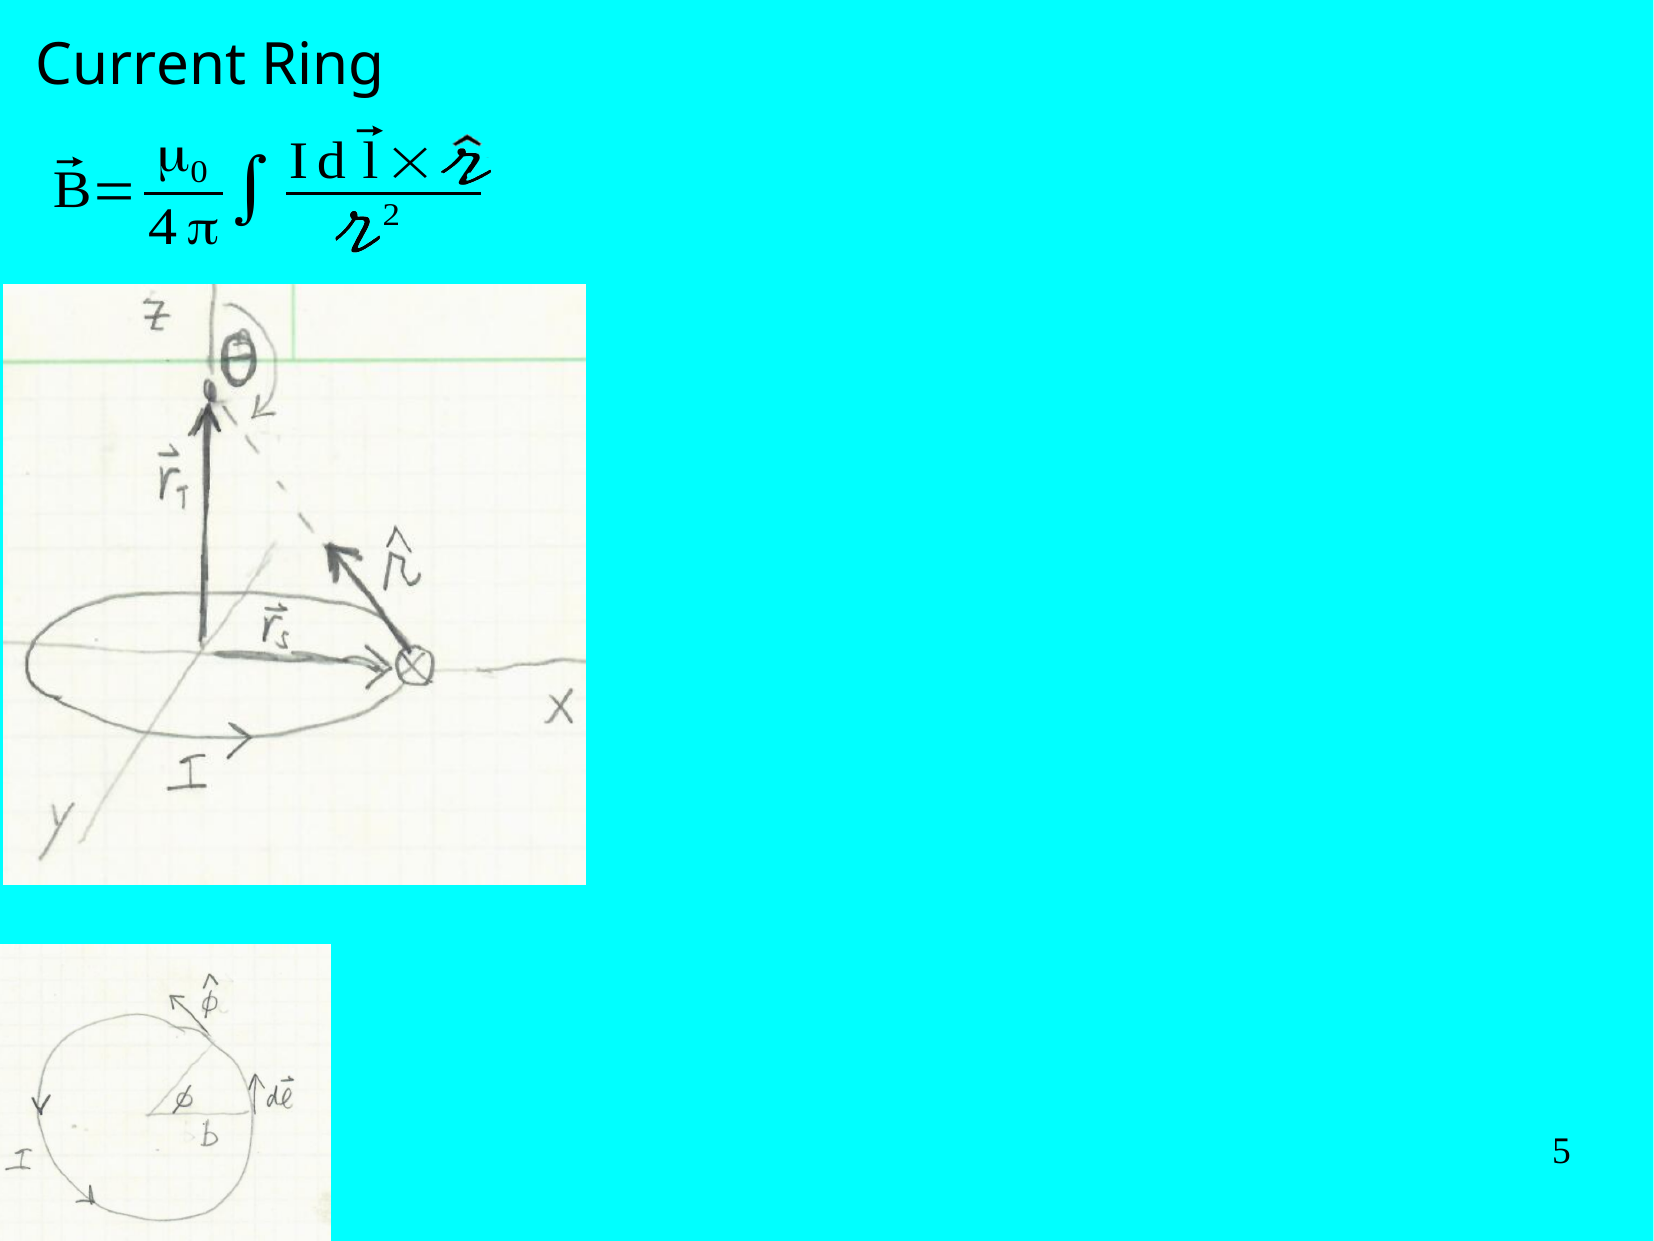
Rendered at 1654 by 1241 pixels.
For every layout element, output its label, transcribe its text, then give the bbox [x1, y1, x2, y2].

picture [490, 134, 496, 190]
picture [0, 0, 1654, 1241]
chart [45, 122, 490, 264]
text_box Current Ring [20, 15, 1606, 1241]
